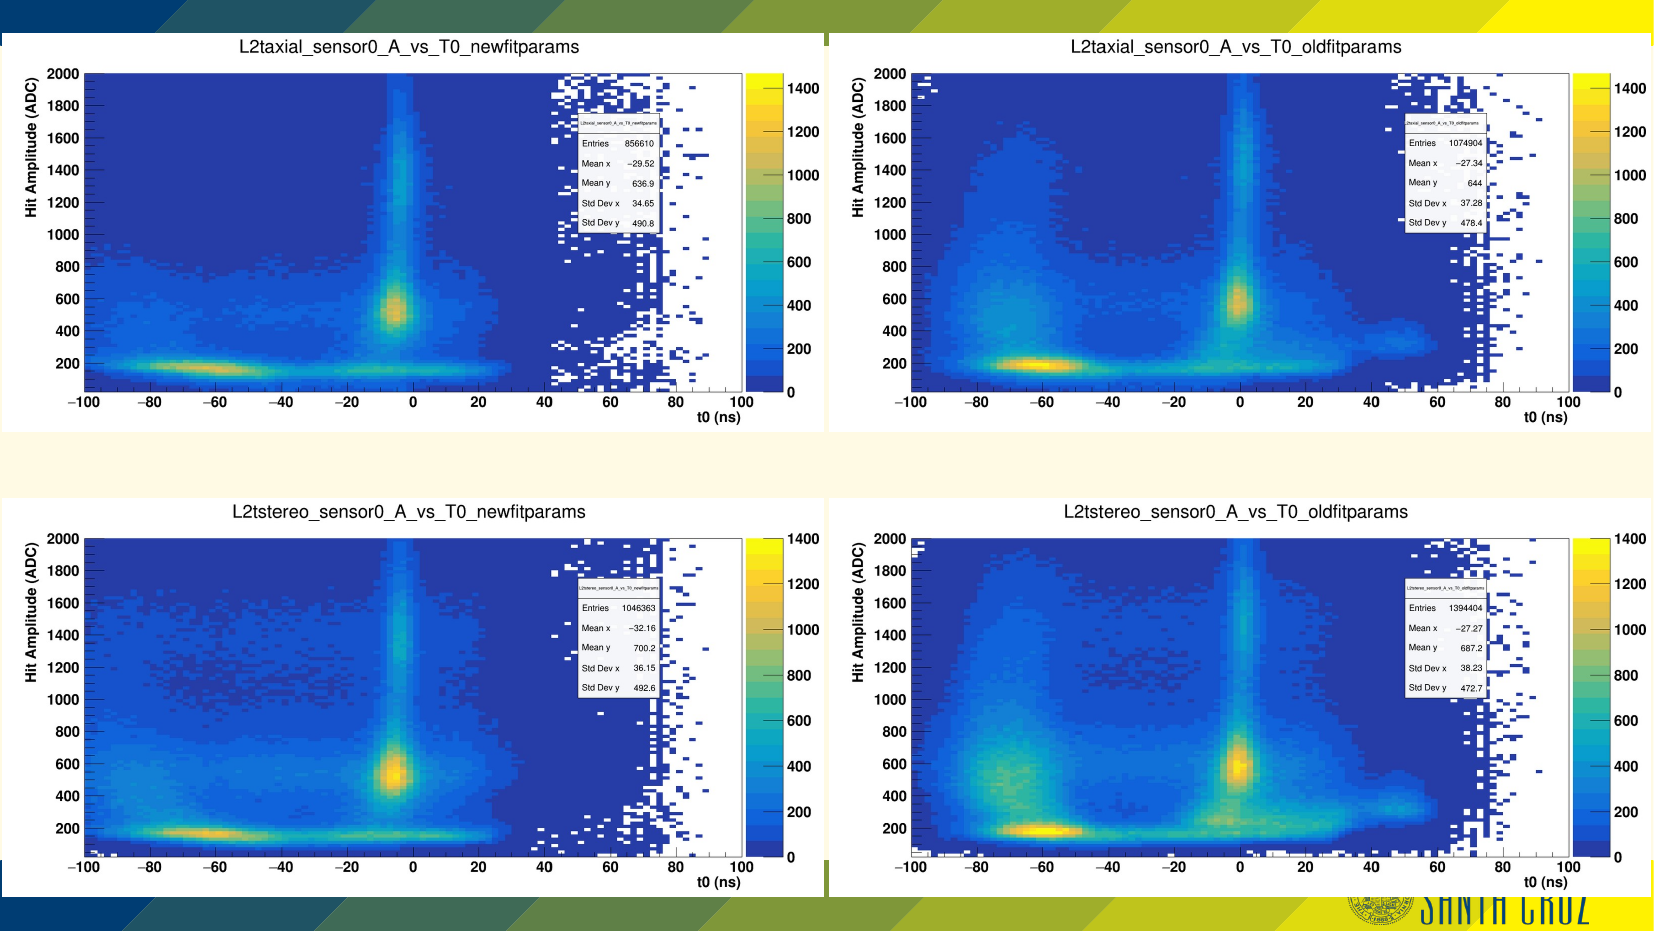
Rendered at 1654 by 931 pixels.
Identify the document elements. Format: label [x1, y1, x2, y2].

picture [2, 33, 824, 432]
picture [829, 498, 1651, 925]
picture [829, 33, 1651, 432]
picture [2, 498, 824, 897]
